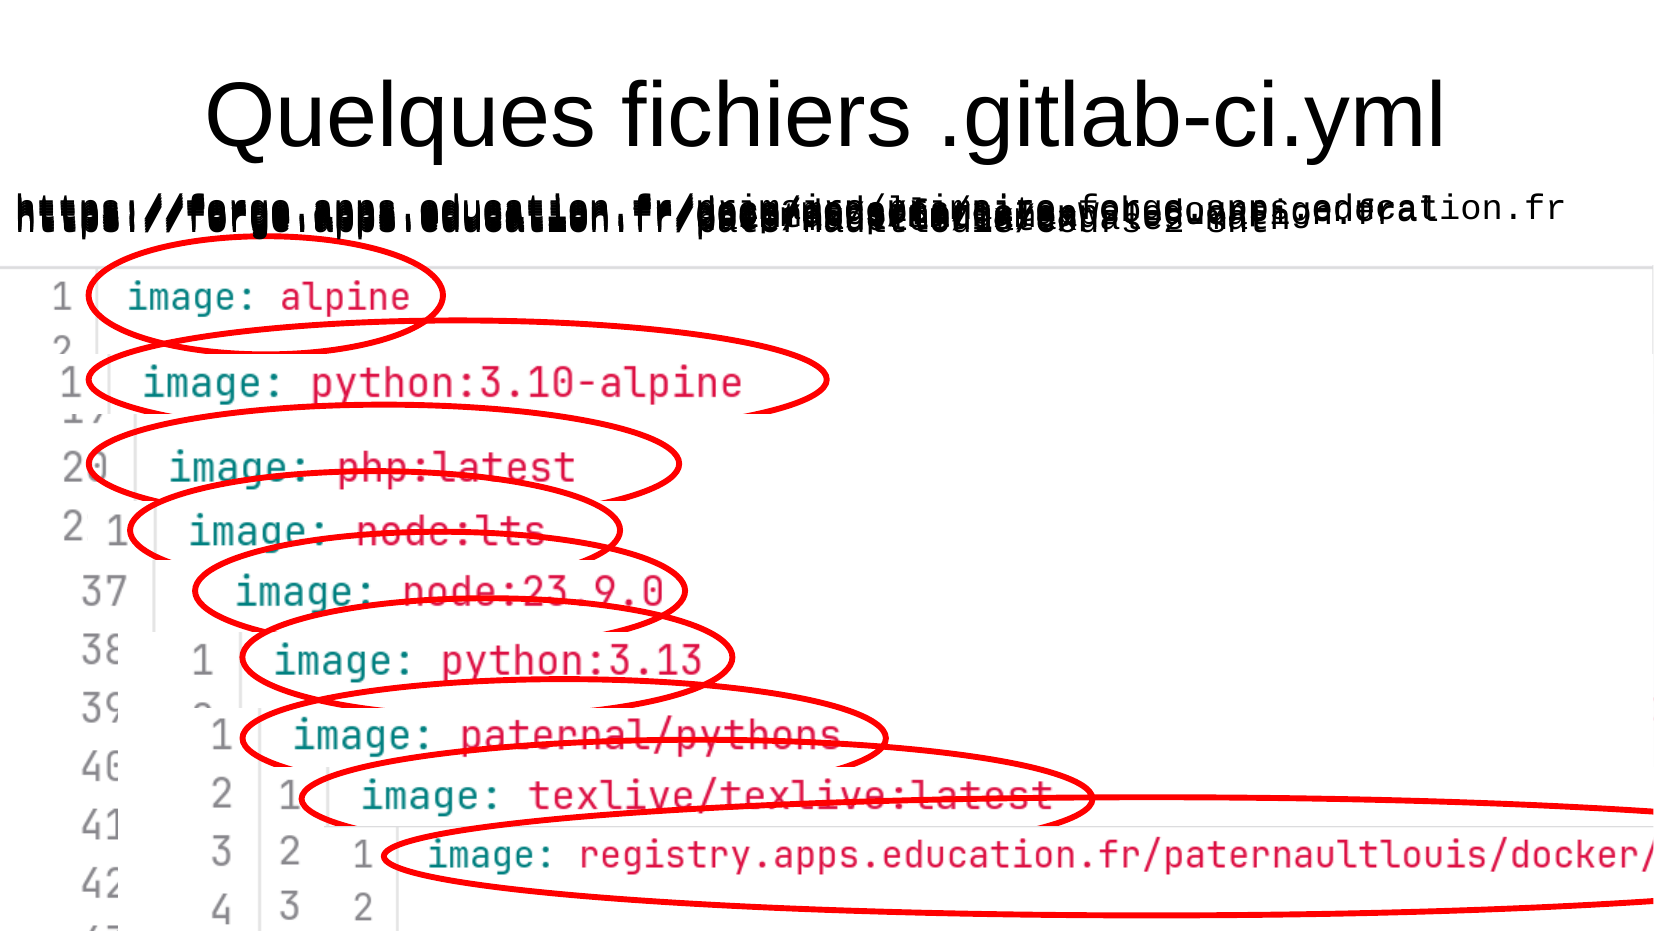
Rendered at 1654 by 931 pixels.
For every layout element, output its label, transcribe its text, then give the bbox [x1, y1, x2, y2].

picture [388, 801, 1654, 912]
picture [0, 343, 1654, 931]
picture [246, 602, 729, 696]
title Quelques fichiers .gitlab-ci.yml [82, 37, 1571, 183]
picture [184, 343, 351, 351]
text_box https://forge.apps.education.fr/paternaultlouis/cours-2-snt [0, 195, 1654, 343]
picture [199, 535, 682, 628]
